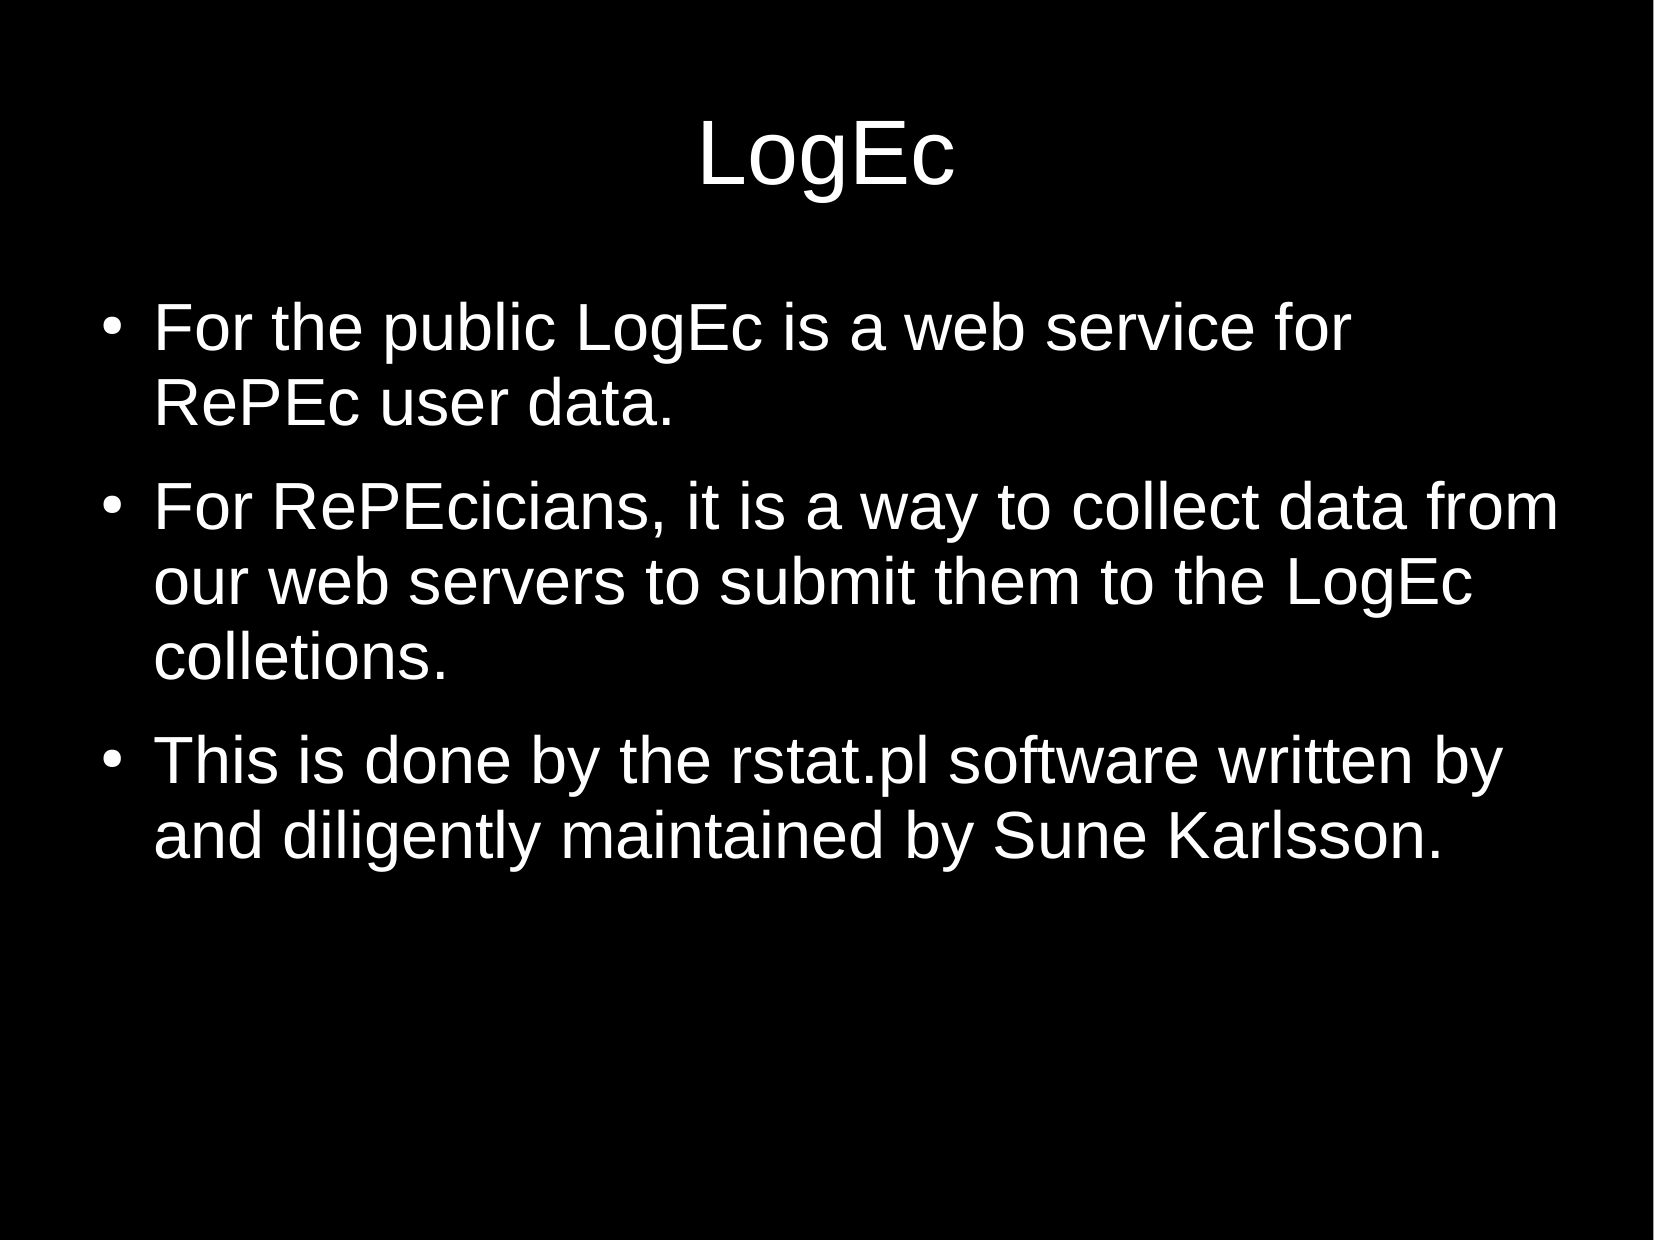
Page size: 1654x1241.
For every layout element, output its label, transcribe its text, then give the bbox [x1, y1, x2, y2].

list For the public LogEc is a web service for RePEc user data. For RePEcicians, it is a way to collect data from our web servers to submit them to the LogEc colletions. This is done by the rstat.pl software written by and diligently maintained by Sune Karlsson. [82, 290, 1571, 1010]
title LogEc [82, 49, 1571, 257]
